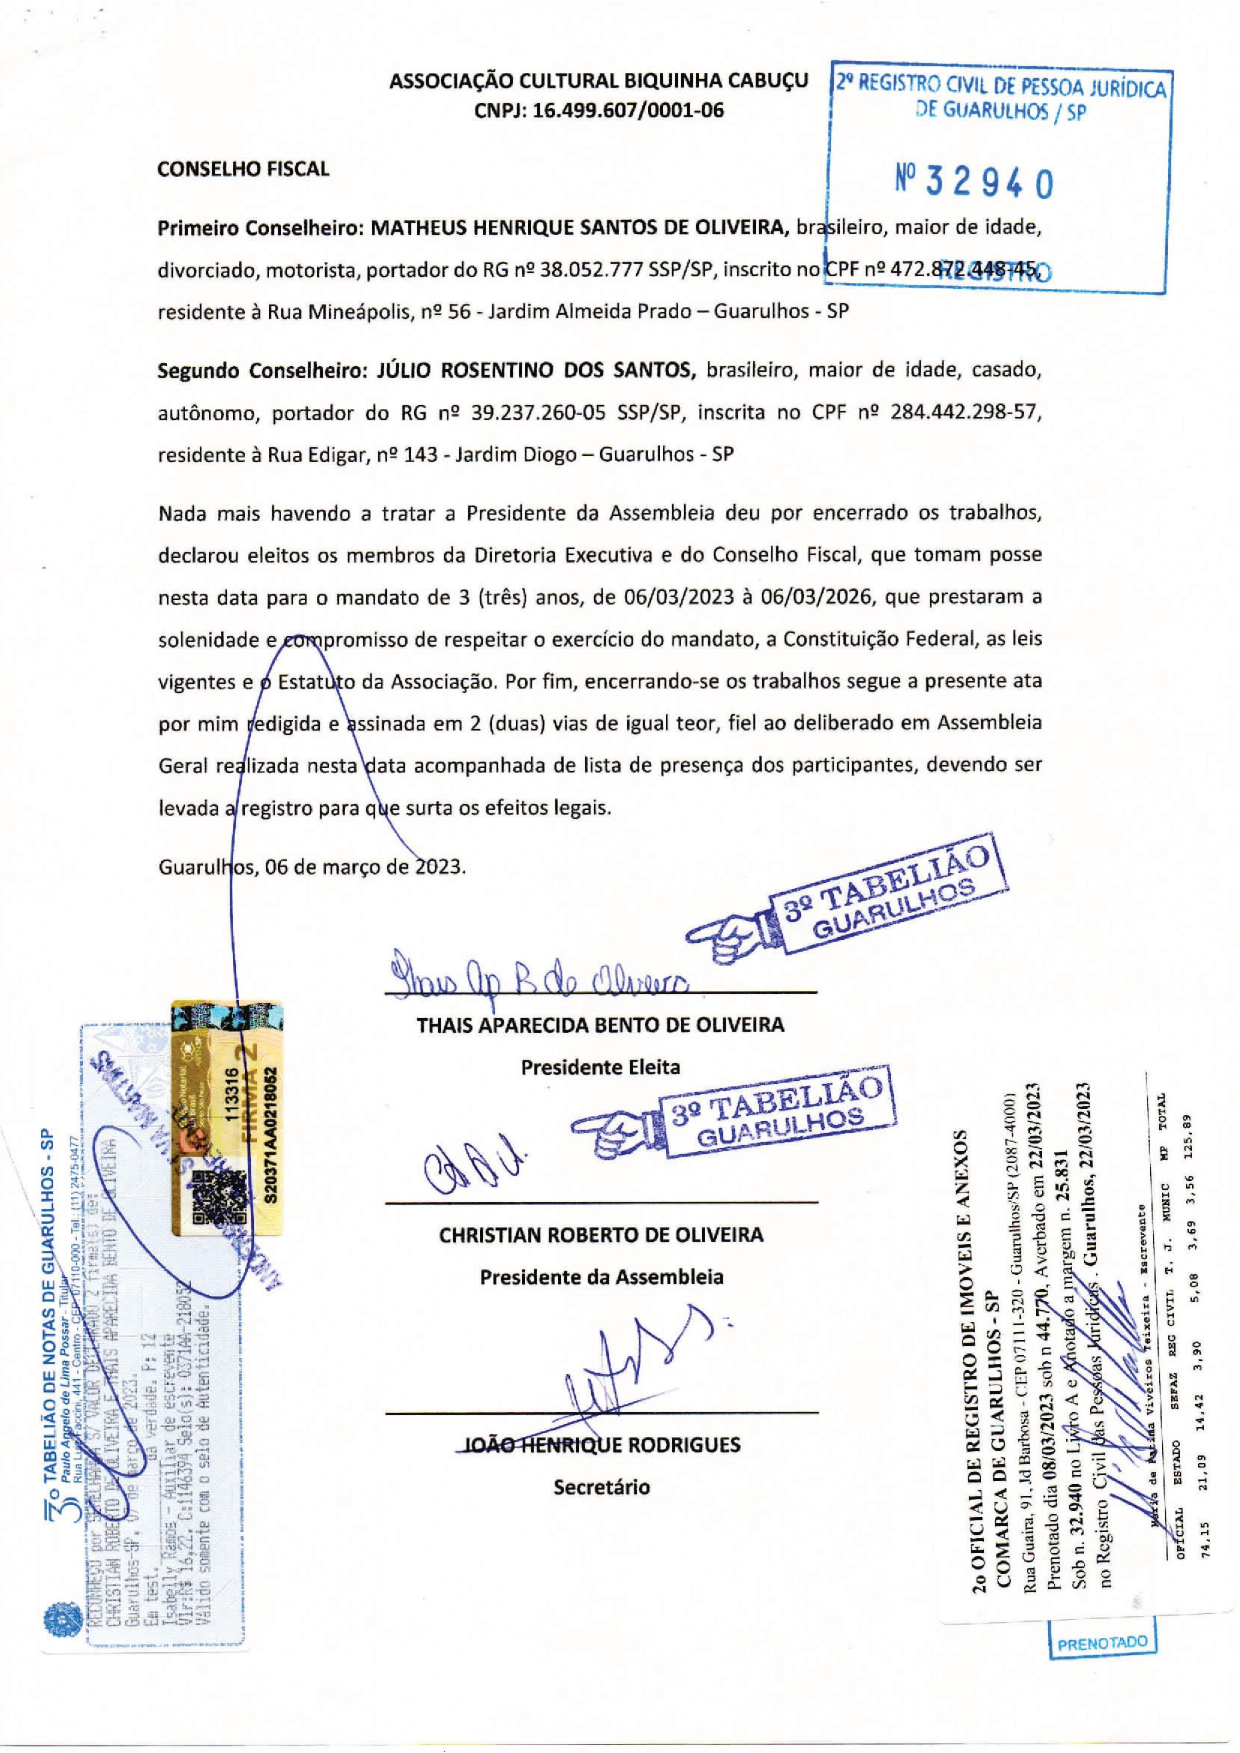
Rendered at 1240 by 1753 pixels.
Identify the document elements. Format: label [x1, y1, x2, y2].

text_box [0, 2, 1238, 1752]
